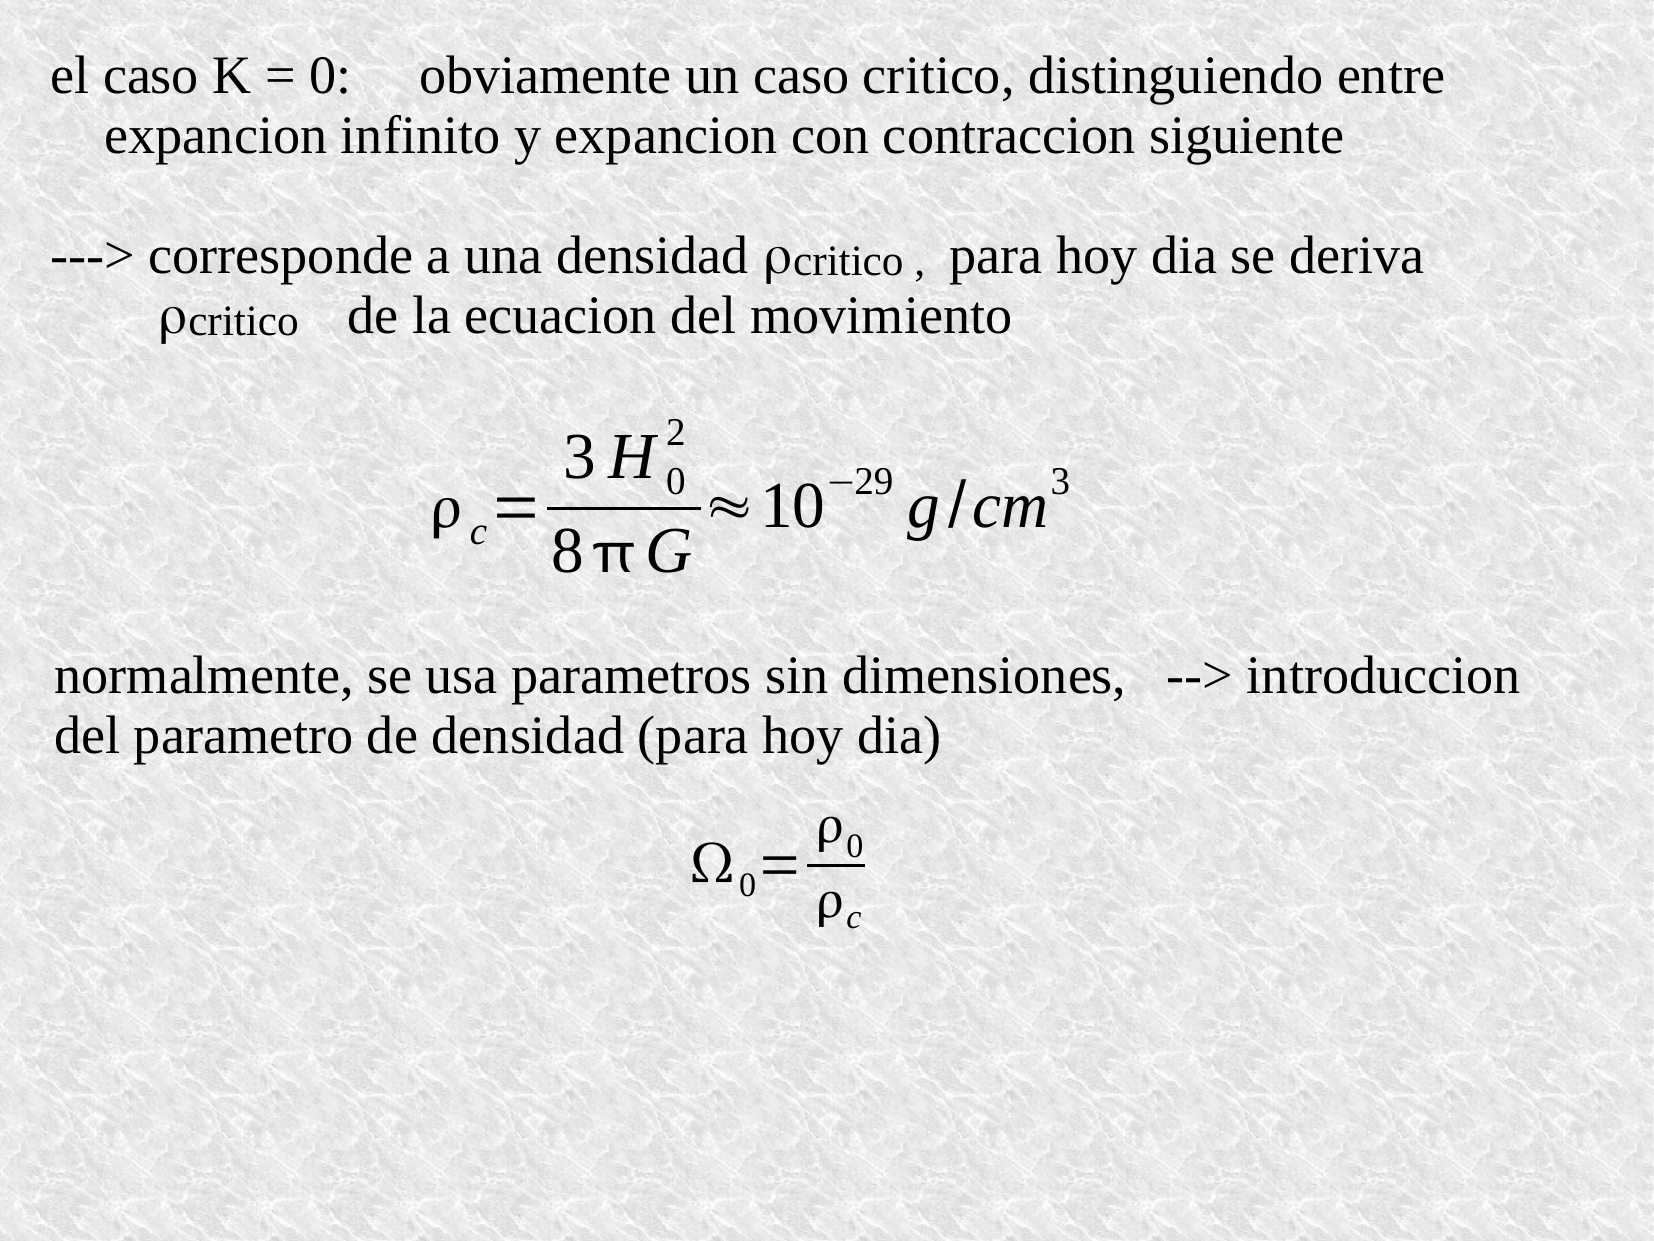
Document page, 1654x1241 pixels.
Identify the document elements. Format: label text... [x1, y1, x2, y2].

picture [0, 0, 1654, 1241]
text_box normalmente, se usa parametros sin dimensiones, --> introduccion del parametro de densidad (para hoy dia) [39, 637, 1538, 784]
chart [412, 412, 1088, 587]
text_box el caso K = 0: obviamente un caso critico, distinguiendo entre expancion infinito y expancion con contraccion siguiente ---> corresponde a una densidad critico , para hoy dia se deriva critico de la ecuacion del movimiento [35, 37, 1462, 471]
chart [675, 796, 883, 938]
